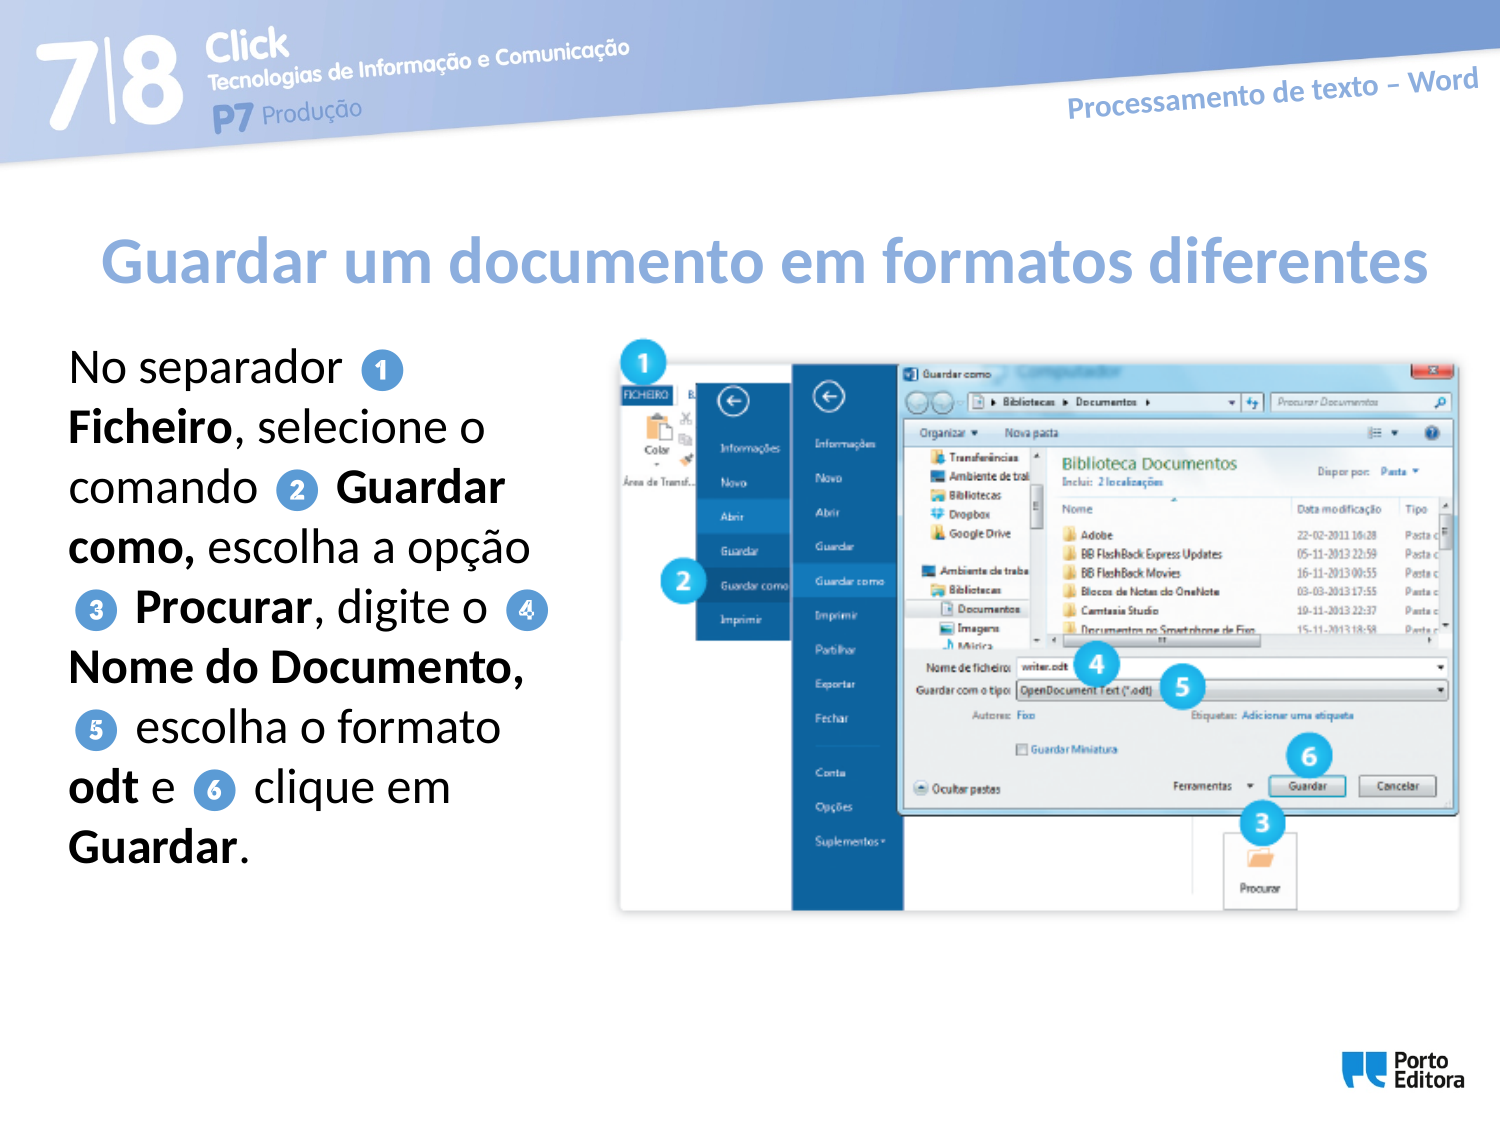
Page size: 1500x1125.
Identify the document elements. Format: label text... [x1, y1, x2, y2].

text_box No separador ❶ Ficheiro, selecione o comando ❷ Guardar como, escolha a opção ❸ Procurar, digite o ❹ Nome do Documento, ❺ escolha o formato odt e ❻ clique em Guardar. [53, 326, 583, 887]
picture [0, 0, 1500, 1125]
text_box Processamento de texto – Word [1050, 51, 1500, 186]
text_box Guardar um documento em formatos diferentes [53, 218, 1479, 307]
